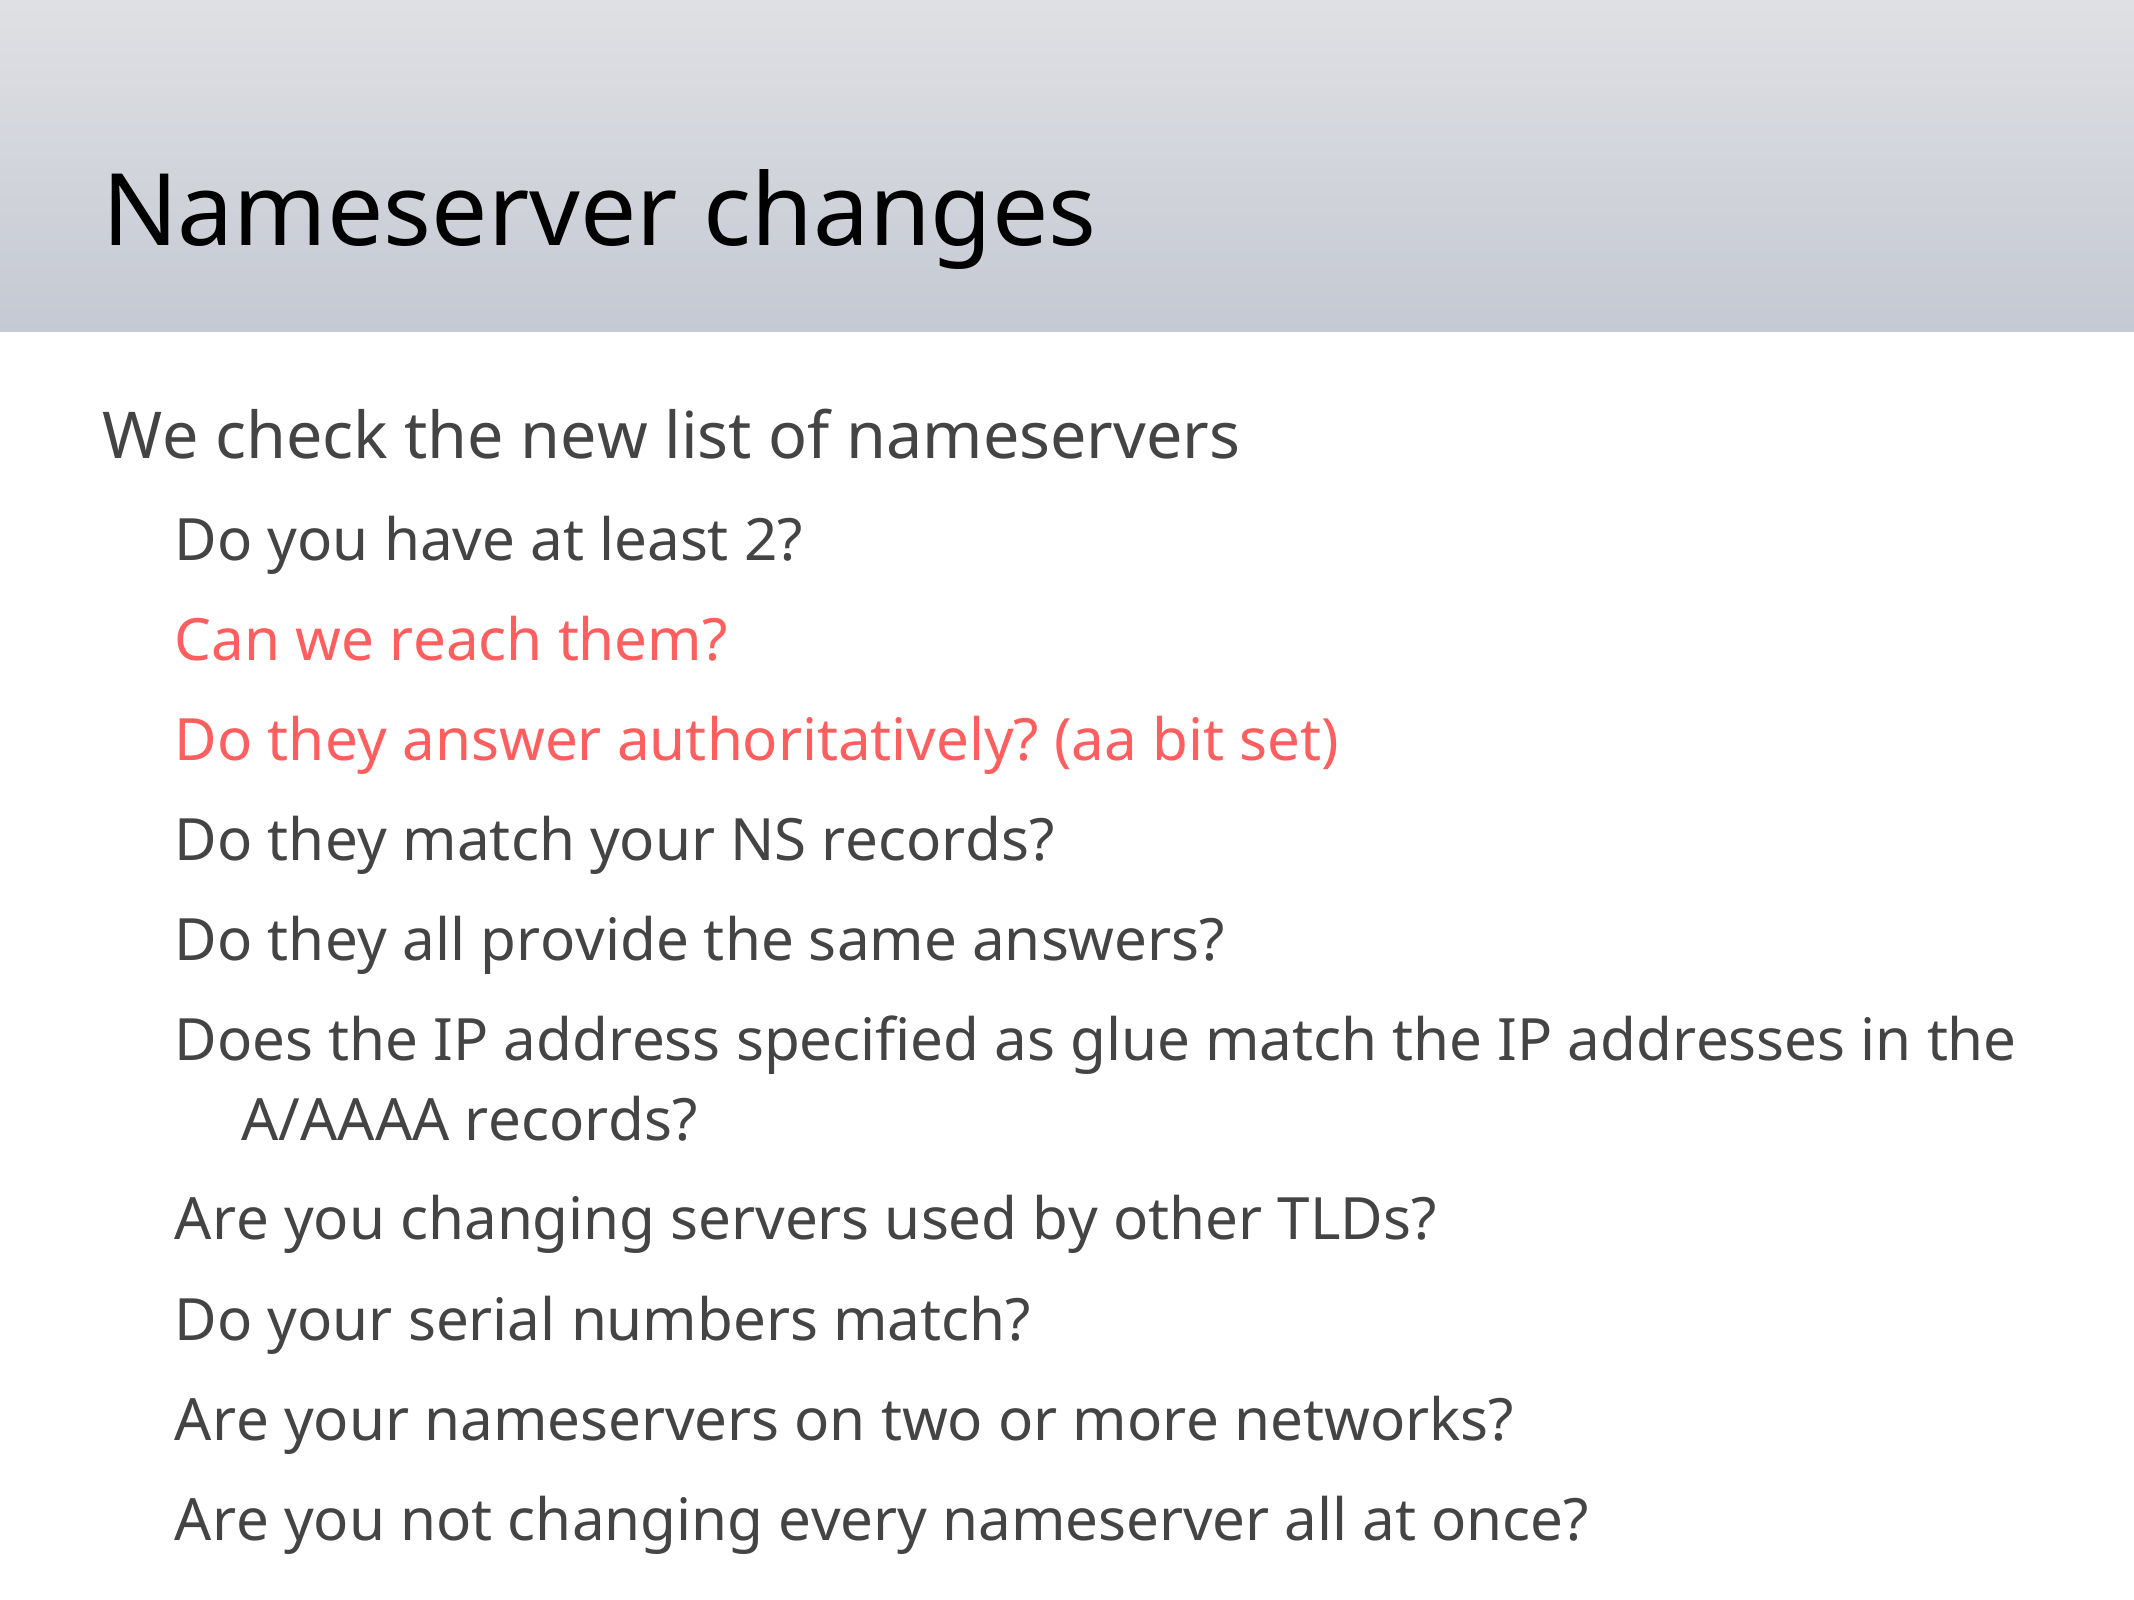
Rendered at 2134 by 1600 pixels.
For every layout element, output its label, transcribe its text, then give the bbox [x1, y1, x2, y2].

text_box [0, 0, 2134, 332]
list We check the new list of nameservers Do you have at least 2? Can we reach them? Do they answer authoritatively? (aa bit set) Do they match your NS records? Do they all provide the same answers? Does the IP address specified as glue match the IP addresses in the A/AAAA records? Are you changing servers used by other TLDs? Do your serial numbers match? Are your nameservers on two or more networks? Are you not changing every nameserver all at once? [93, 381, 2040, 1459]
title Nameserver changes [93, 54, 2040, 284]
